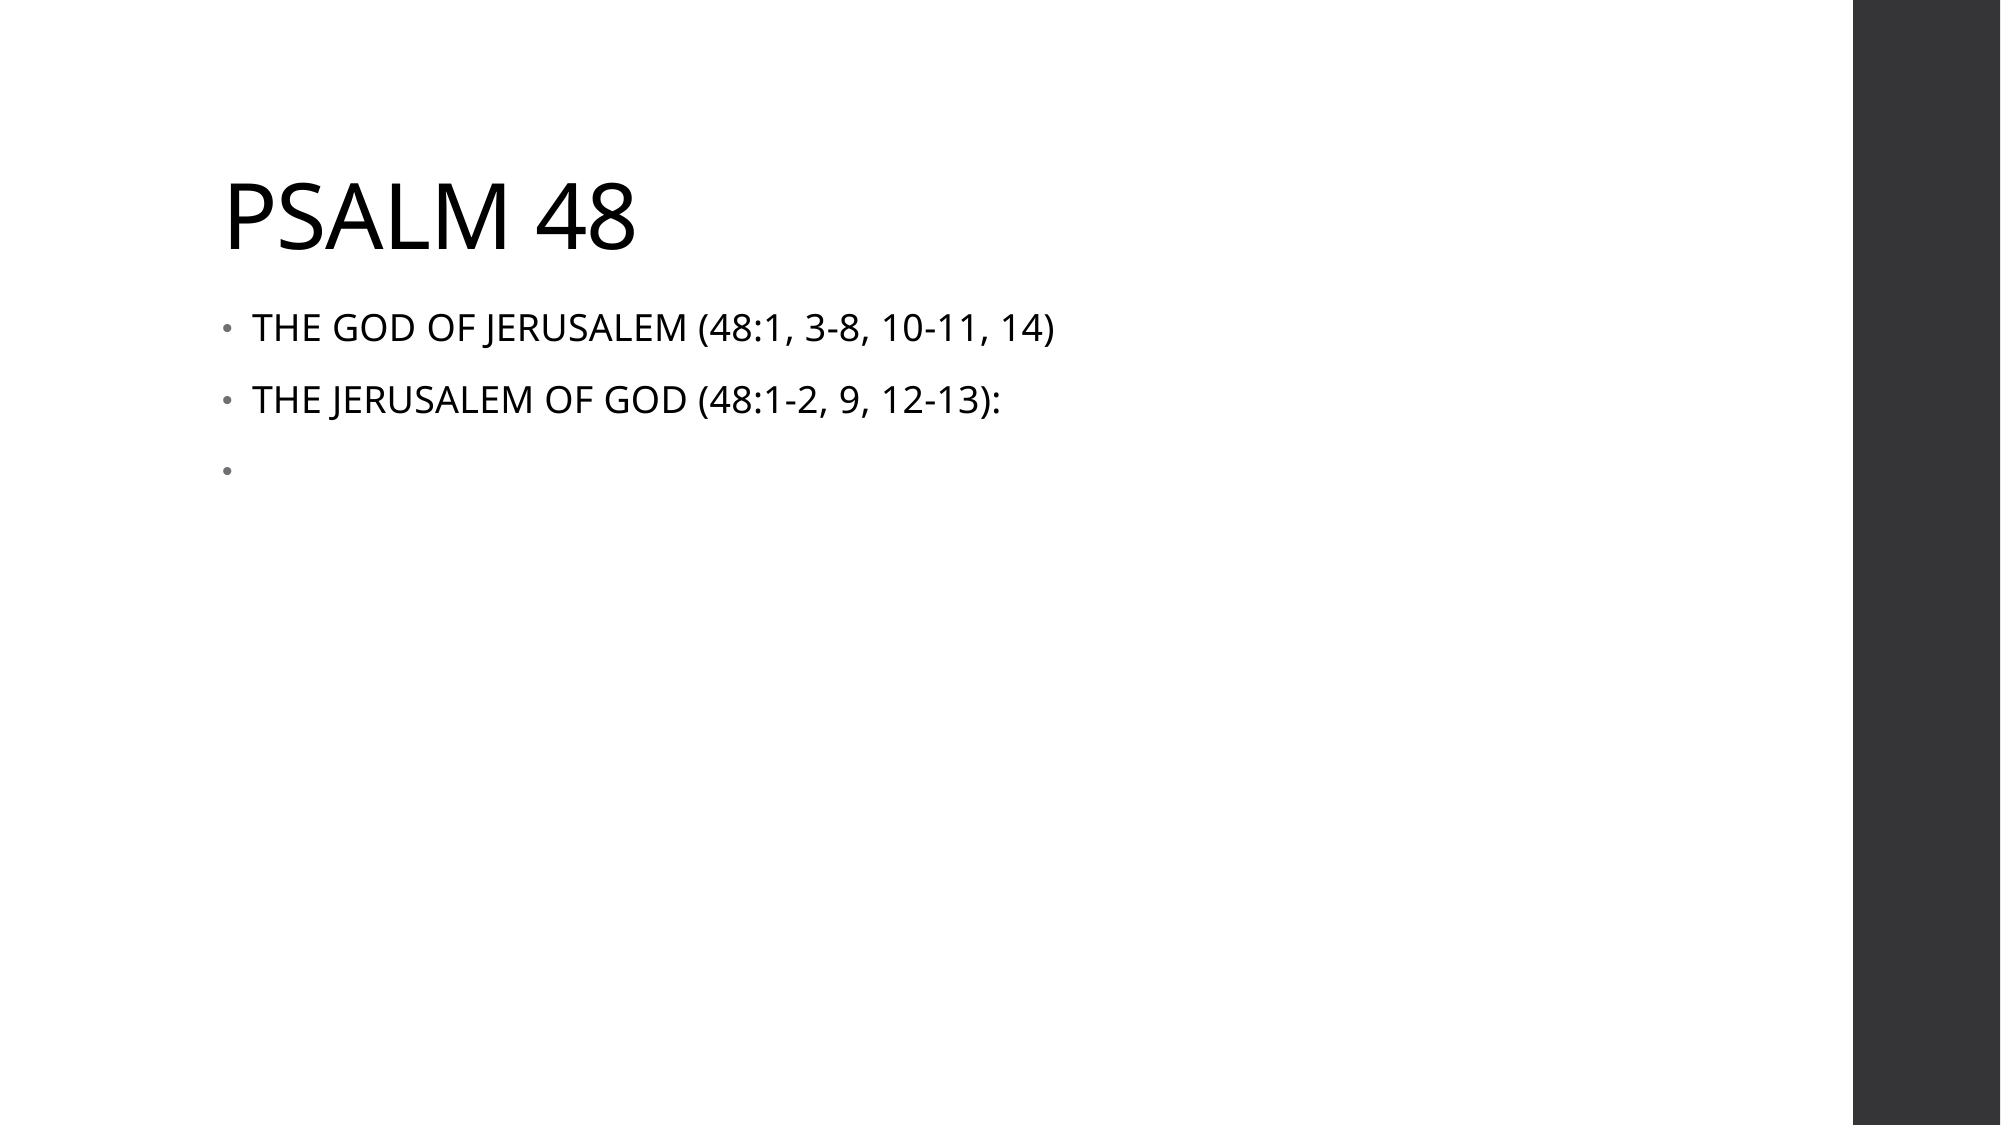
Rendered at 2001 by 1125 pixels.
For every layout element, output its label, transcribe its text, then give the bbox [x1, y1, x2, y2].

title PSALM 48 [206, 60, 1797, 278]
list THE GOD OF JERUSALEM (48:1, 3-8, 10-11, 14) THE JERUSALEM OF GOD (48:1-2, 9, 12-13): [206, 299, 1617, 1014]
